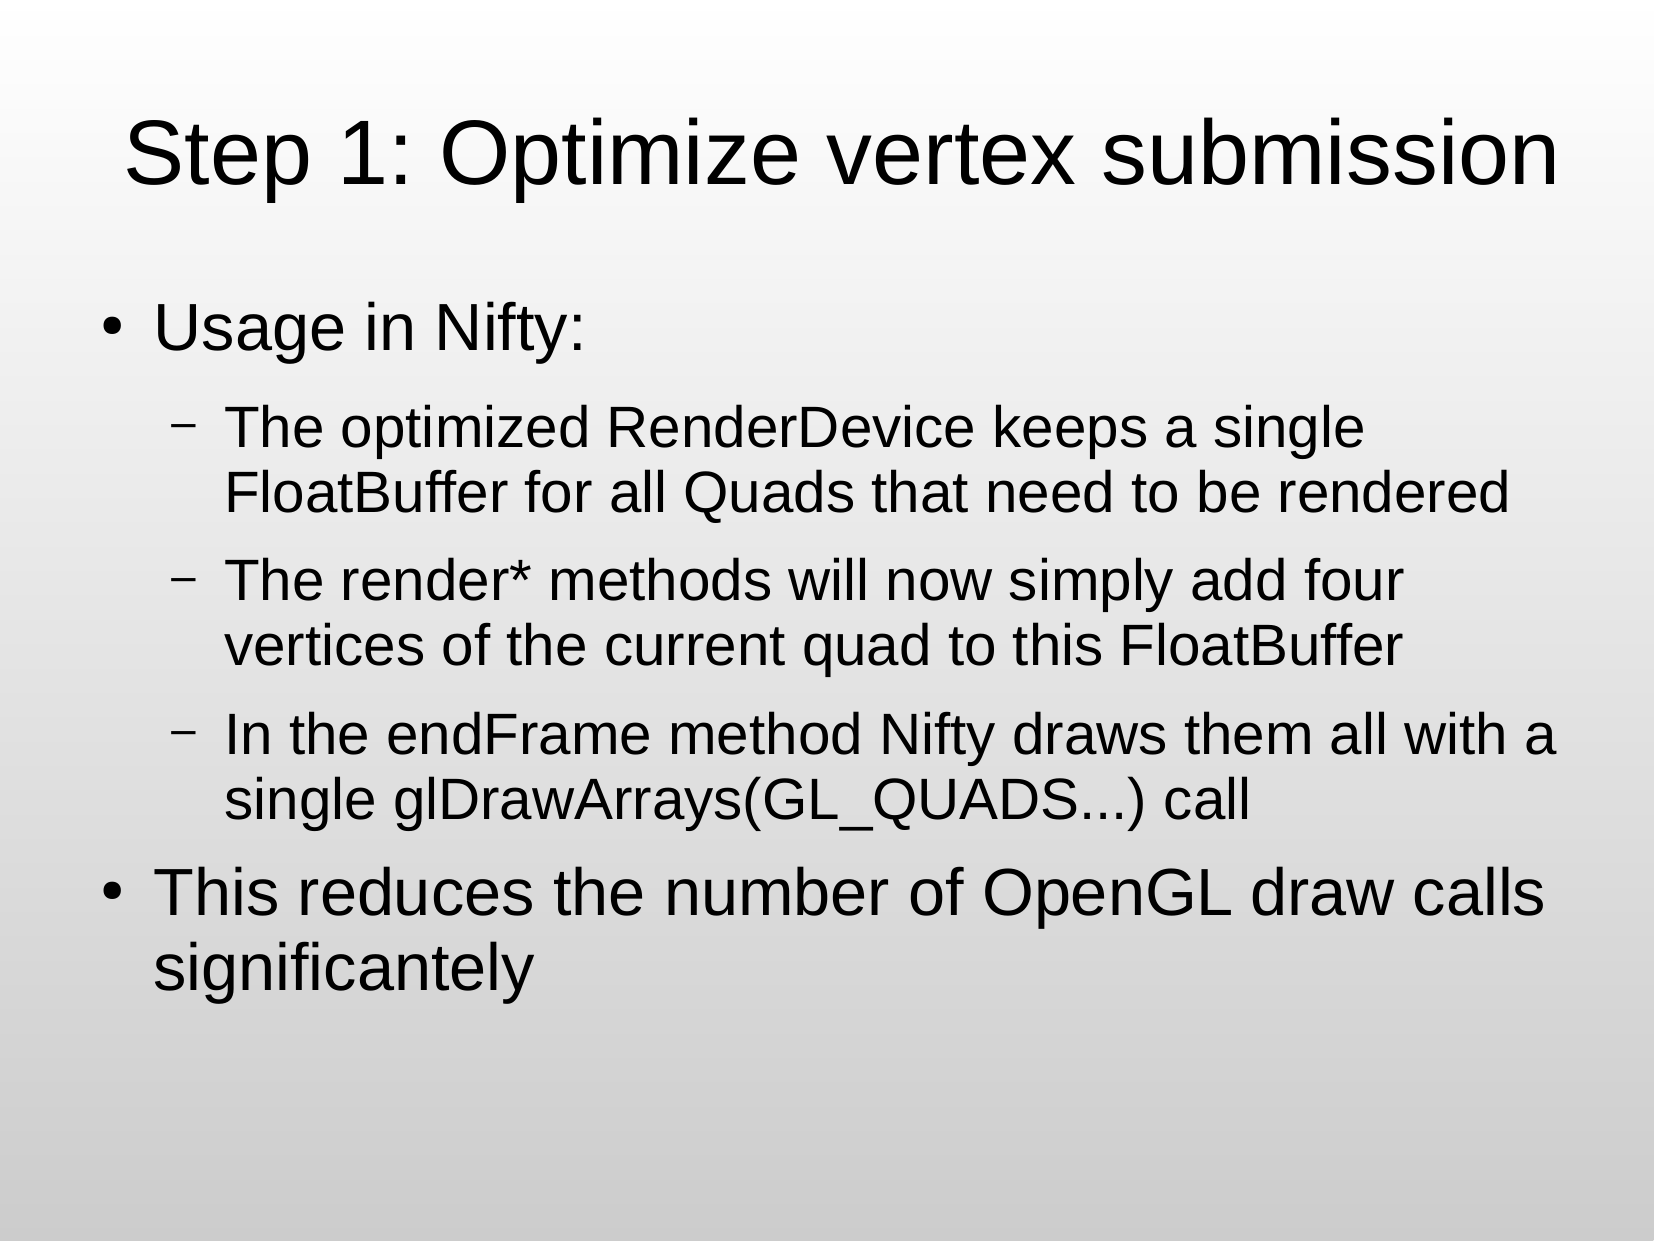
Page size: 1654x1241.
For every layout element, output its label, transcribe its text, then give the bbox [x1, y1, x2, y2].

title Step 1: Optimize vertex submission [82, 49, 1571, 257]
list Usage in Nifty: The optimized RenderDevice keeps a single FloatBuffer for all Quads that need to be rendered The render* methods will now simply add four vertices of the current quad to this FloatBuffer In the endFrame method Nifty draws them all with a single glDrawArrays(GL_QUADS...) call This reduces the number of OpenGL draw calls significantely [82, 290, 1571, 1109]
